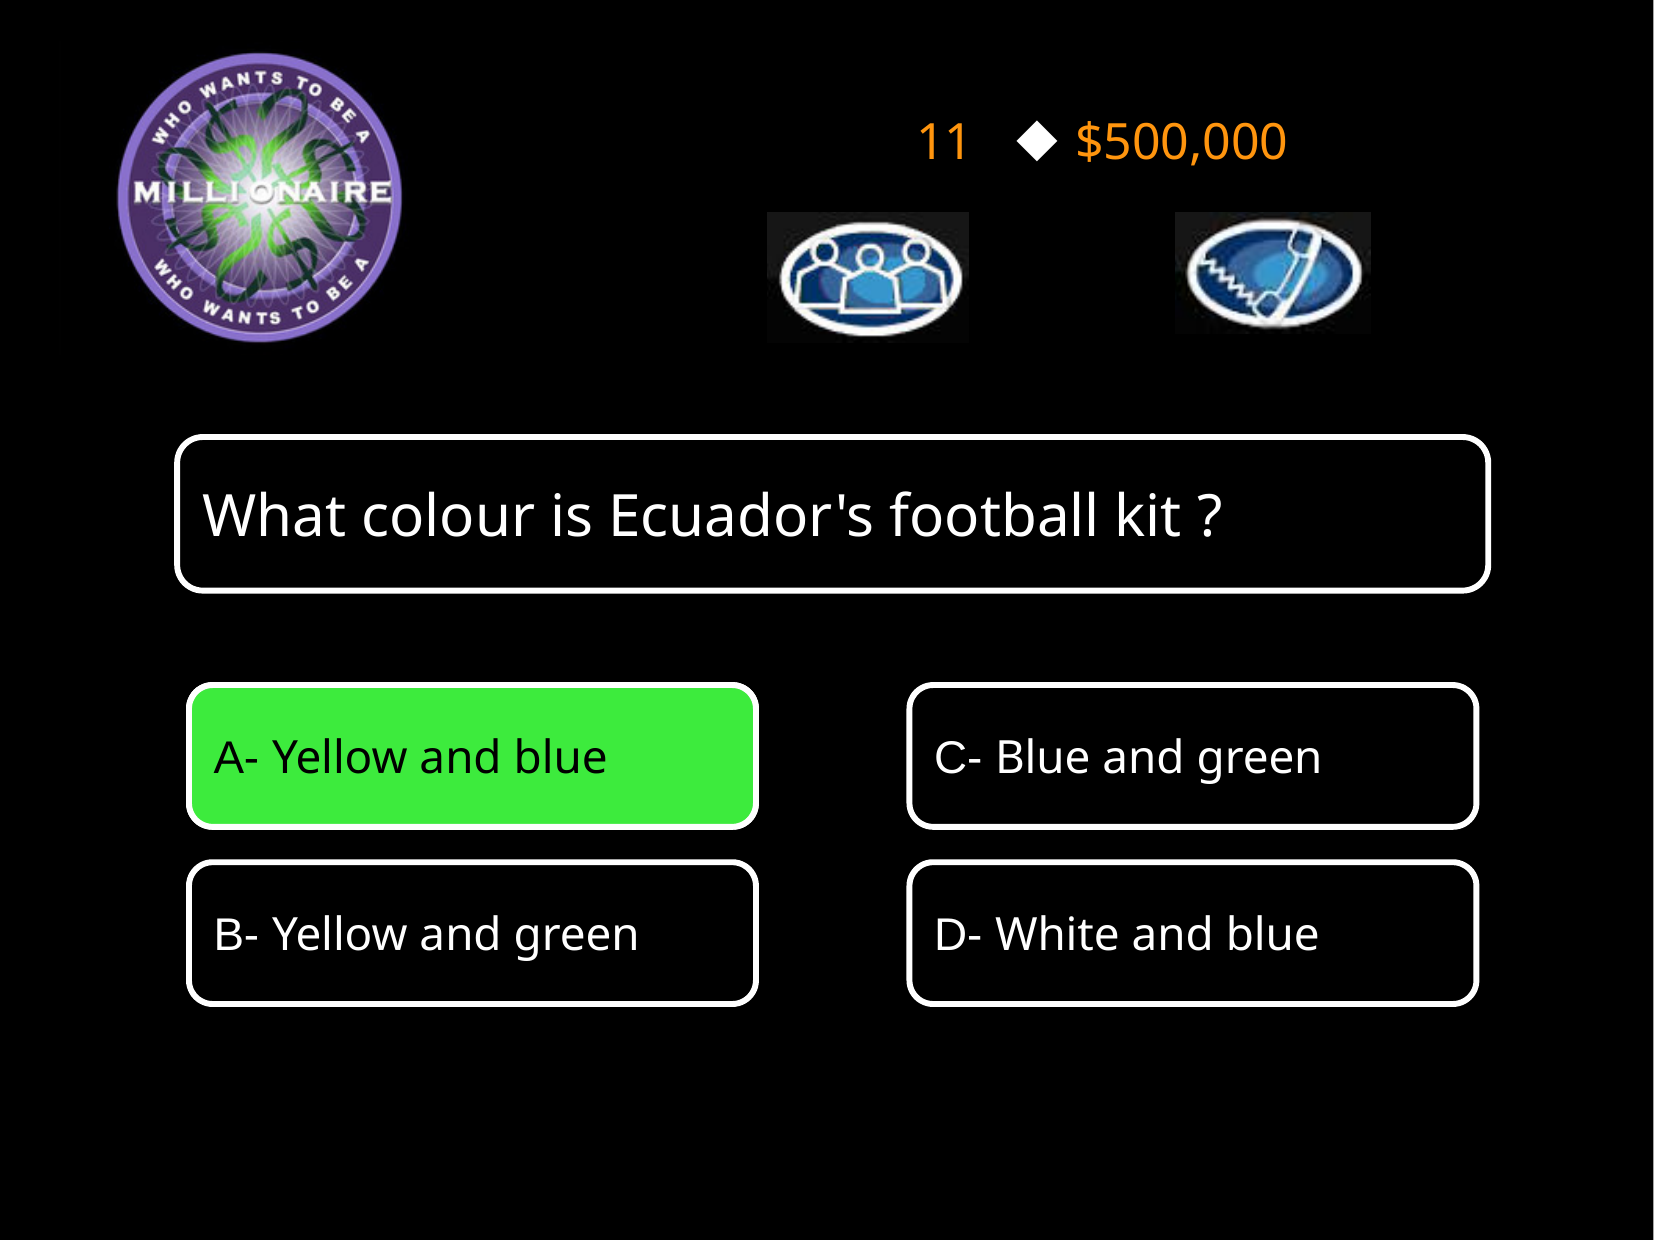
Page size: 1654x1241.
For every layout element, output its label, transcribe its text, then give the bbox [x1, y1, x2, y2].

picture [767, 212, 969, 343]
text_box 11  $500,000 [774, 106, 1458, 213]
picture [59, 41, 477, 355]
text_box D- White and blue [909, 862, 1477, 1004]
text_box B- Yellow and green [188, 862, 756, 1004]
text_box C- Blue and green [909, 685, 1477, 827]
text_box What colour is Ecuador's football kit ? [177, 437, 1489, 591]
picture [1175, 212, 1371, 334]
text_box A- Yellow and blue [188, 685, 756, 827]
